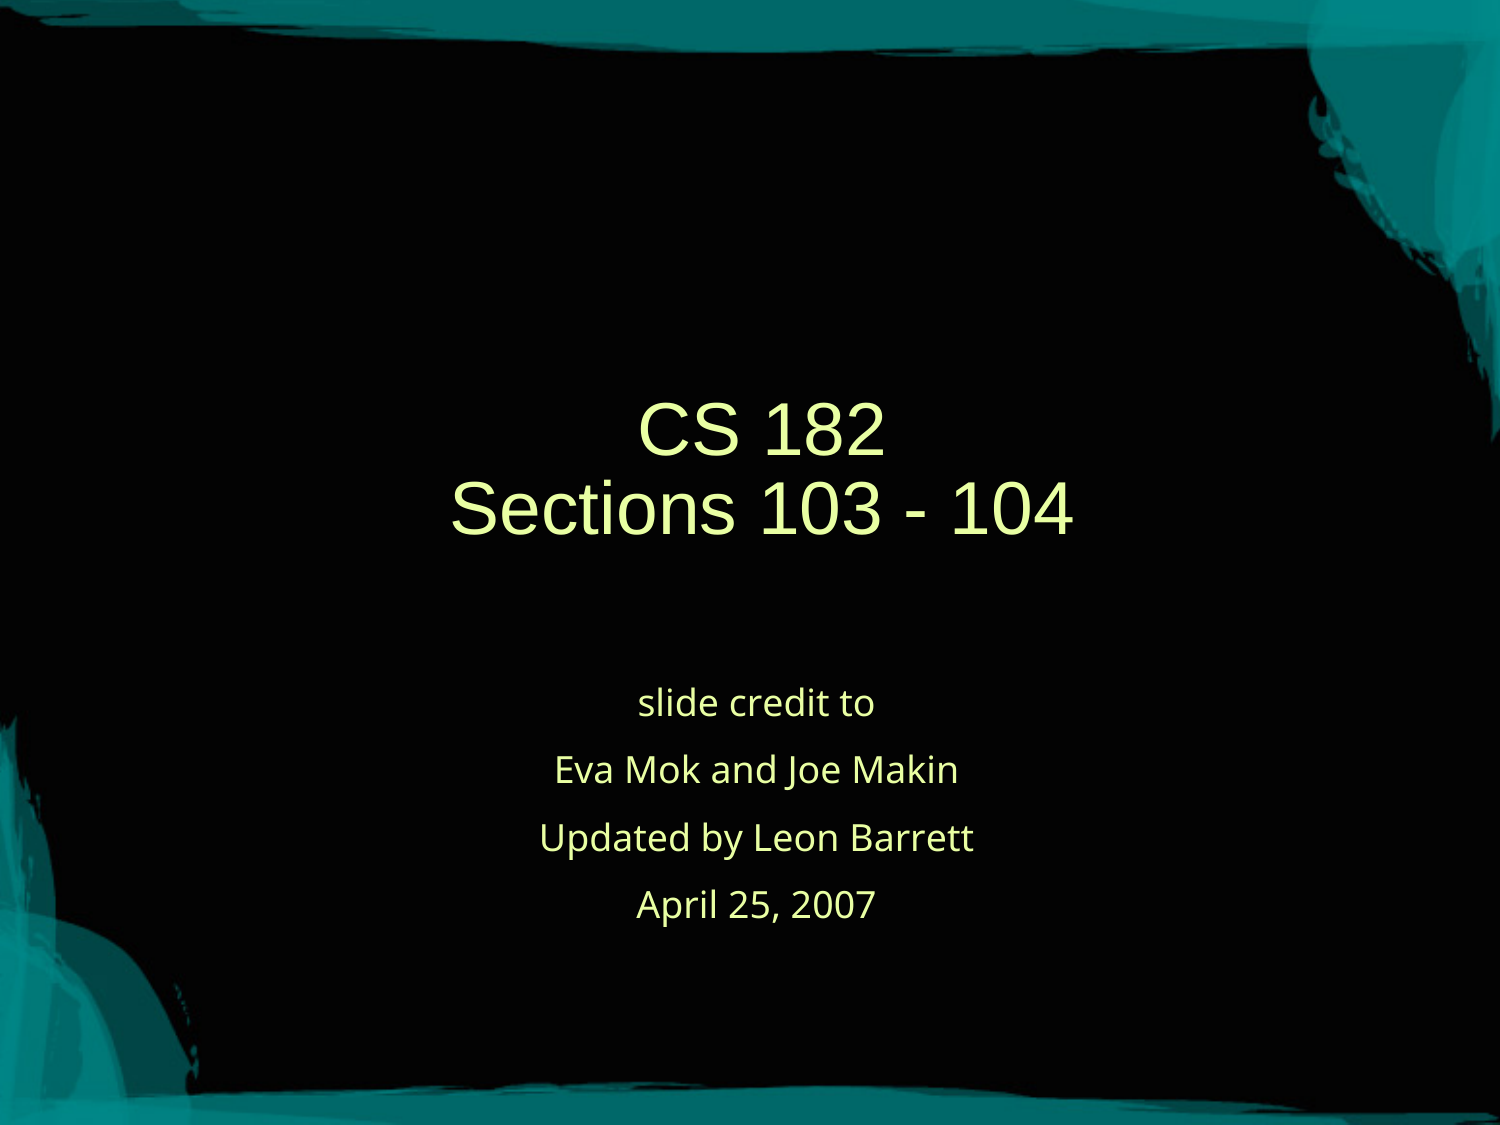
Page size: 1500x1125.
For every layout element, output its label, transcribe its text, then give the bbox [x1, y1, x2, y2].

title CS 182 Sections 103 - 104 [262, 249, 1263, 559]
picture [0, 0, 1500, 1125]
subtitle slide credit to Eva Mok and Joe Makin Updated by Leon Barrett April 25, 2007 [275, 668, 1238, 908]
